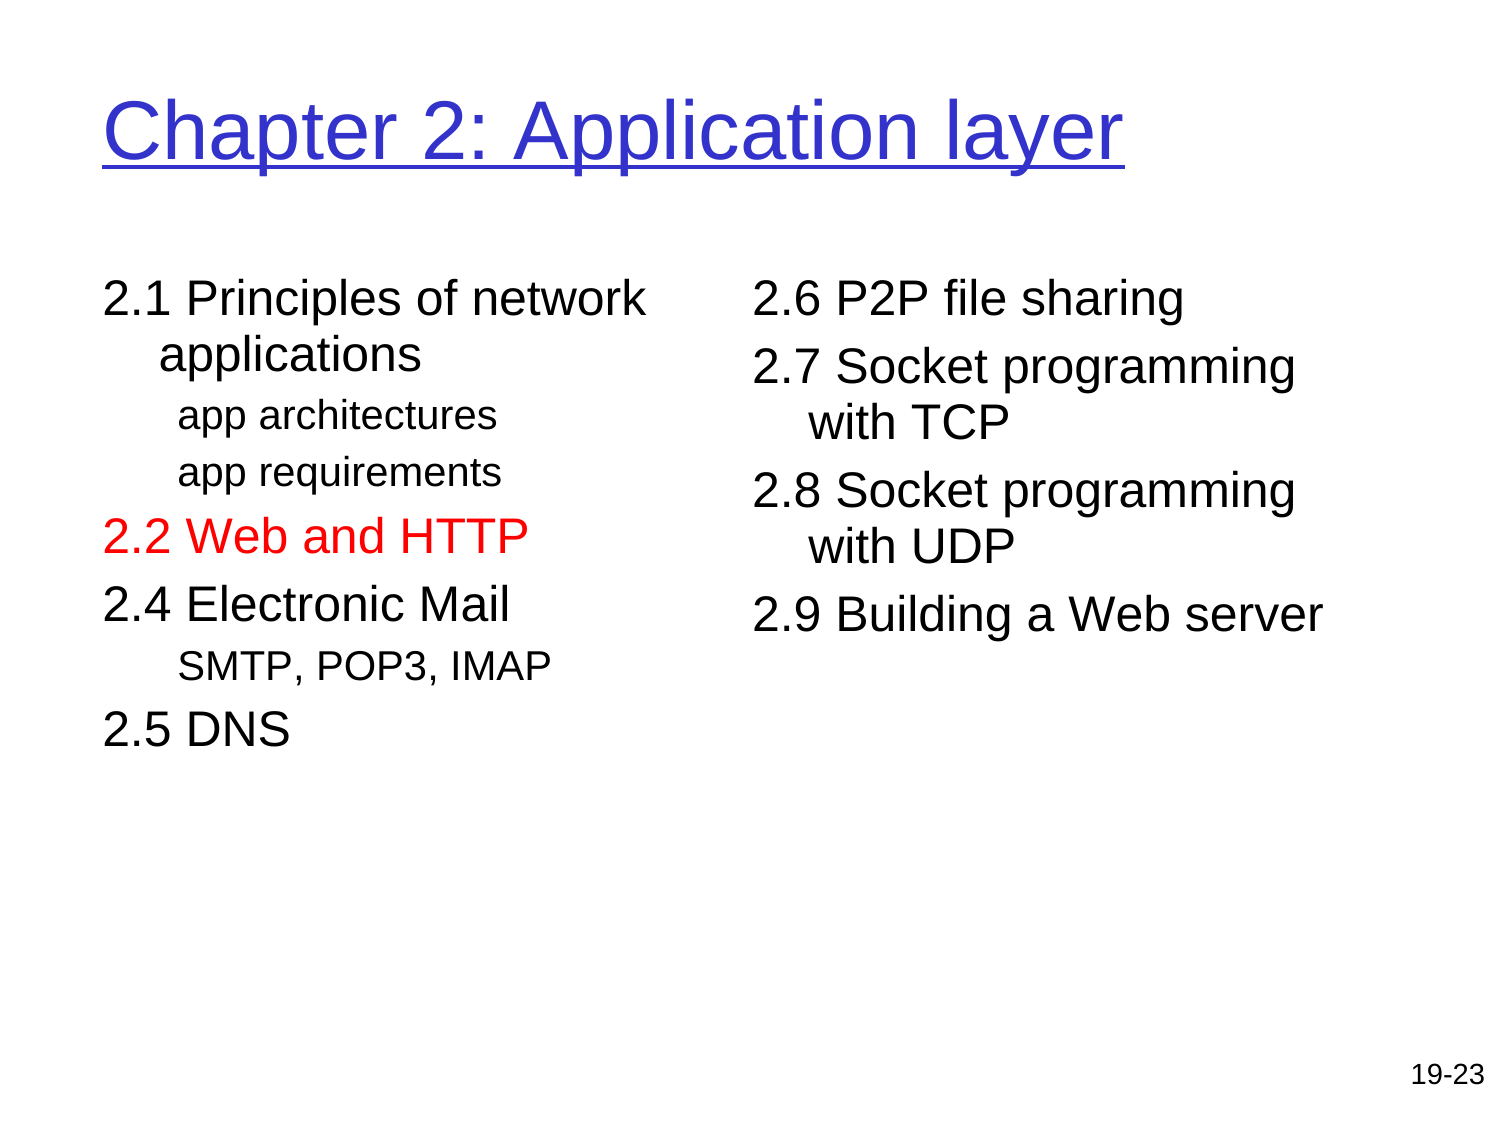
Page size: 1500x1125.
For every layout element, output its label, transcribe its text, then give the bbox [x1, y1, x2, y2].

list 2.1 Principles of network applications app architectures app requirements 2.2 Web and HTTP 2.4 Electronic Mail SMTP, POP3, IMAP 2.5 DNS [87, 262, 713, 1026]
title Chapter 2: Application layer [87, 37, 1363, 225]
list 2.6 P2P file sharing 2.7 Socket programming with TCP 2.8 Socket programming with UDP 2.9 Building a Web server [737, 262, 1403, 1026]
